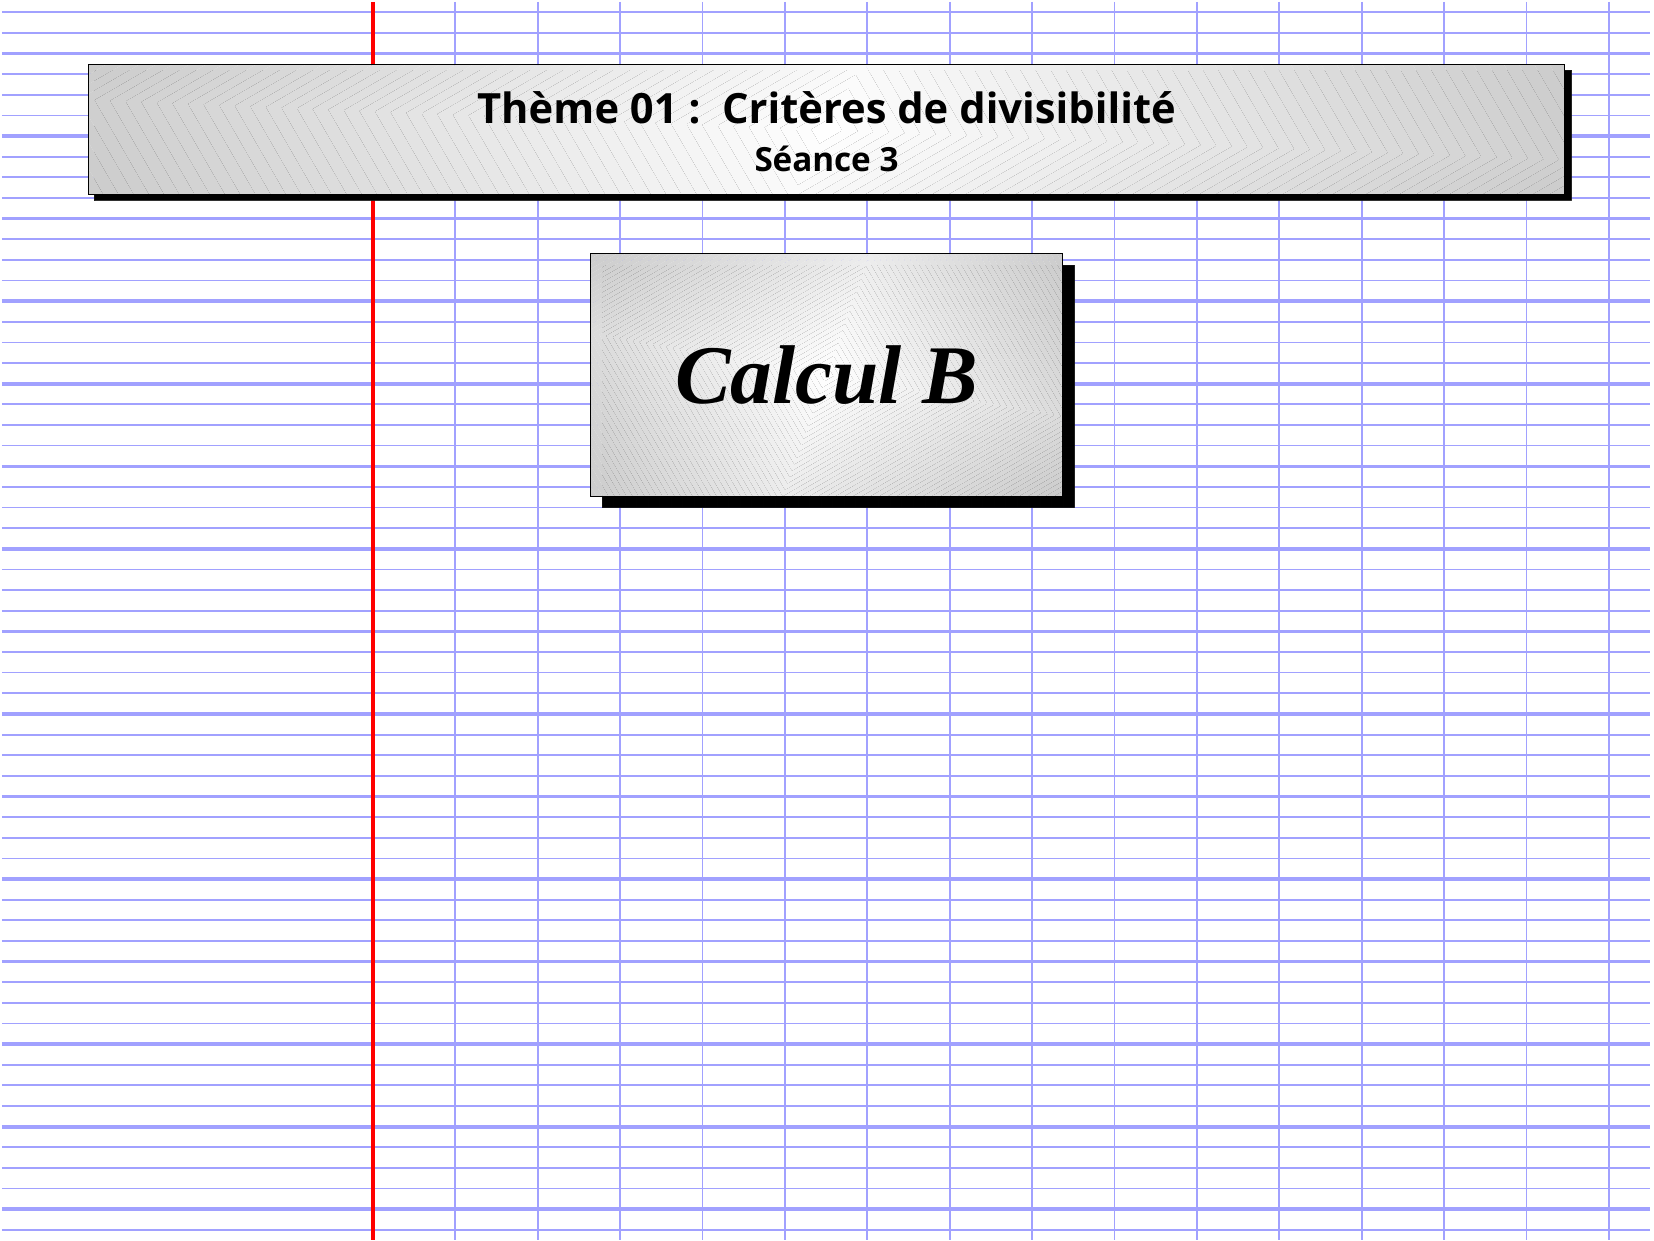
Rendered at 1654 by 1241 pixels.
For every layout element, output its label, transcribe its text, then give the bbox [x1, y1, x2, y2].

text_box Thème 01 : Critères de divisibilité Séance 3 [88, 64, 1565, 195]
text_box Calcul B [590, 253, 1063, 497]
picture [0, 0, 1654, 1241]
